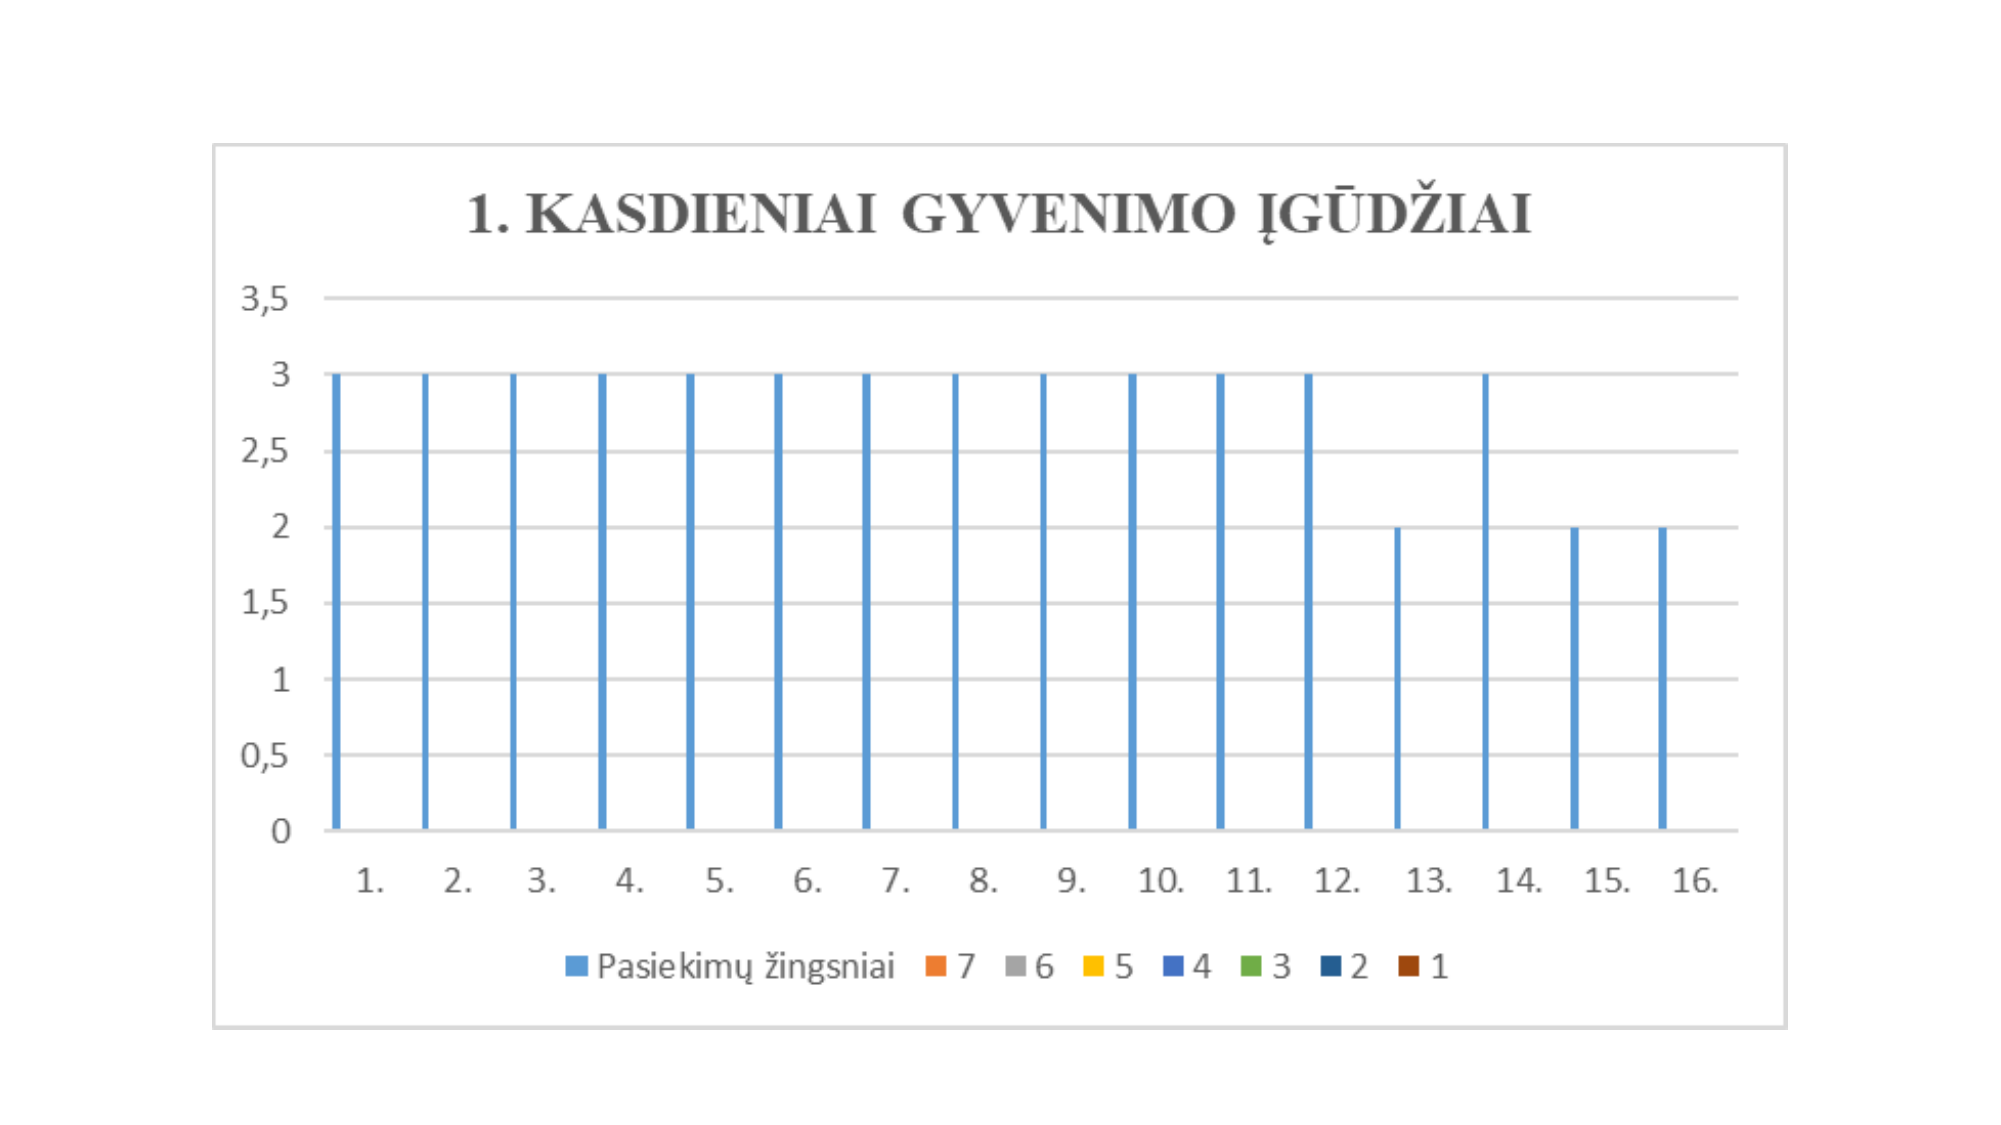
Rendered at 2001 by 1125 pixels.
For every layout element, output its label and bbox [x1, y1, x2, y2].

picture [212, 143, 1788, 1030]
